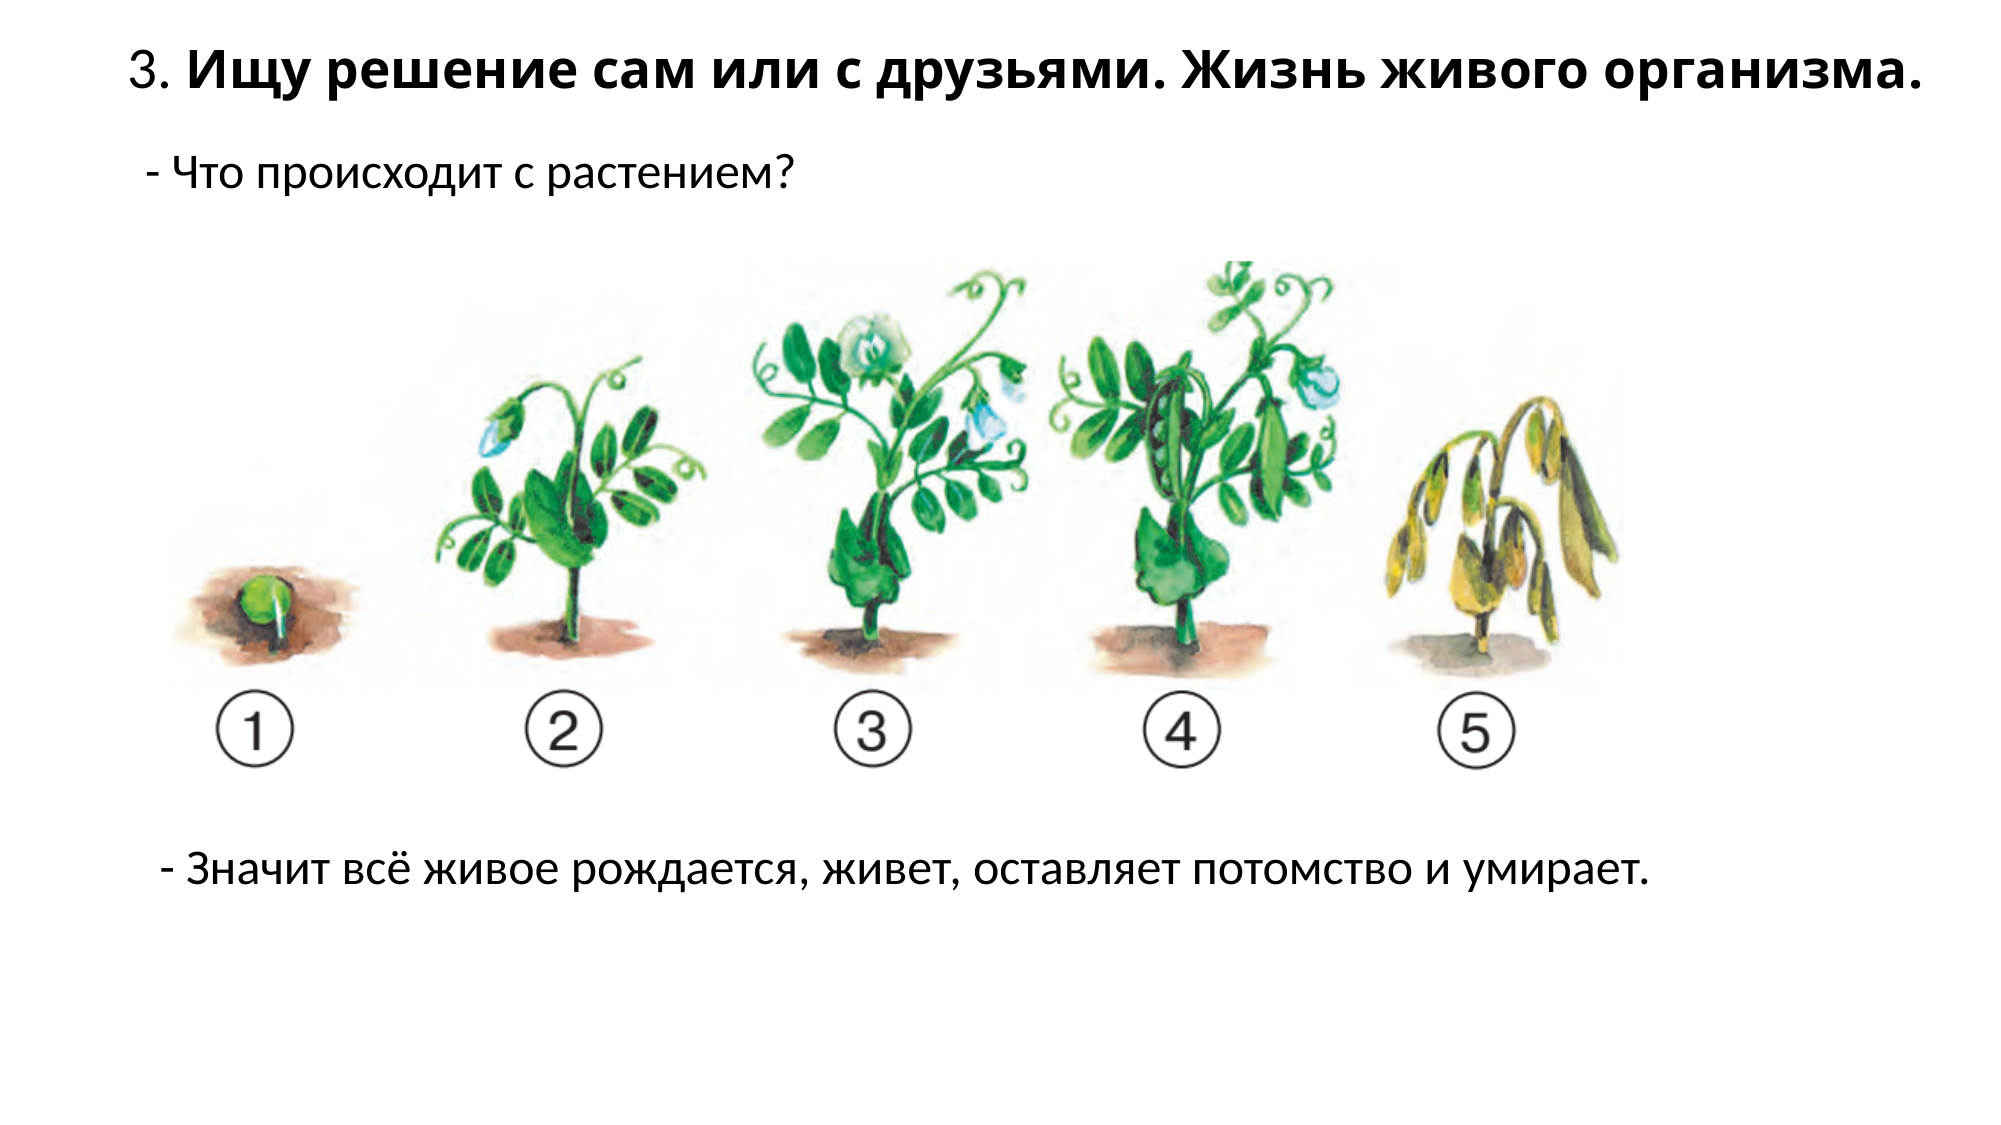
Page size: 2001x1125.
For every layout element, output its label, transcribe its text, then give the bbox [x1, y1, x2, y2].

list - Значит всё живое рождается, живет, оставляет потомство и умирает. [144, 833, 1759, 921]
picture [98, 261, 1636, 784]
text_box - Что происходит с растением? [130, 138, 1538, 225]
title 3. Ищу решение сам или с друзьями. Жизнь живого организма. [112, 26, 1963, 113]
